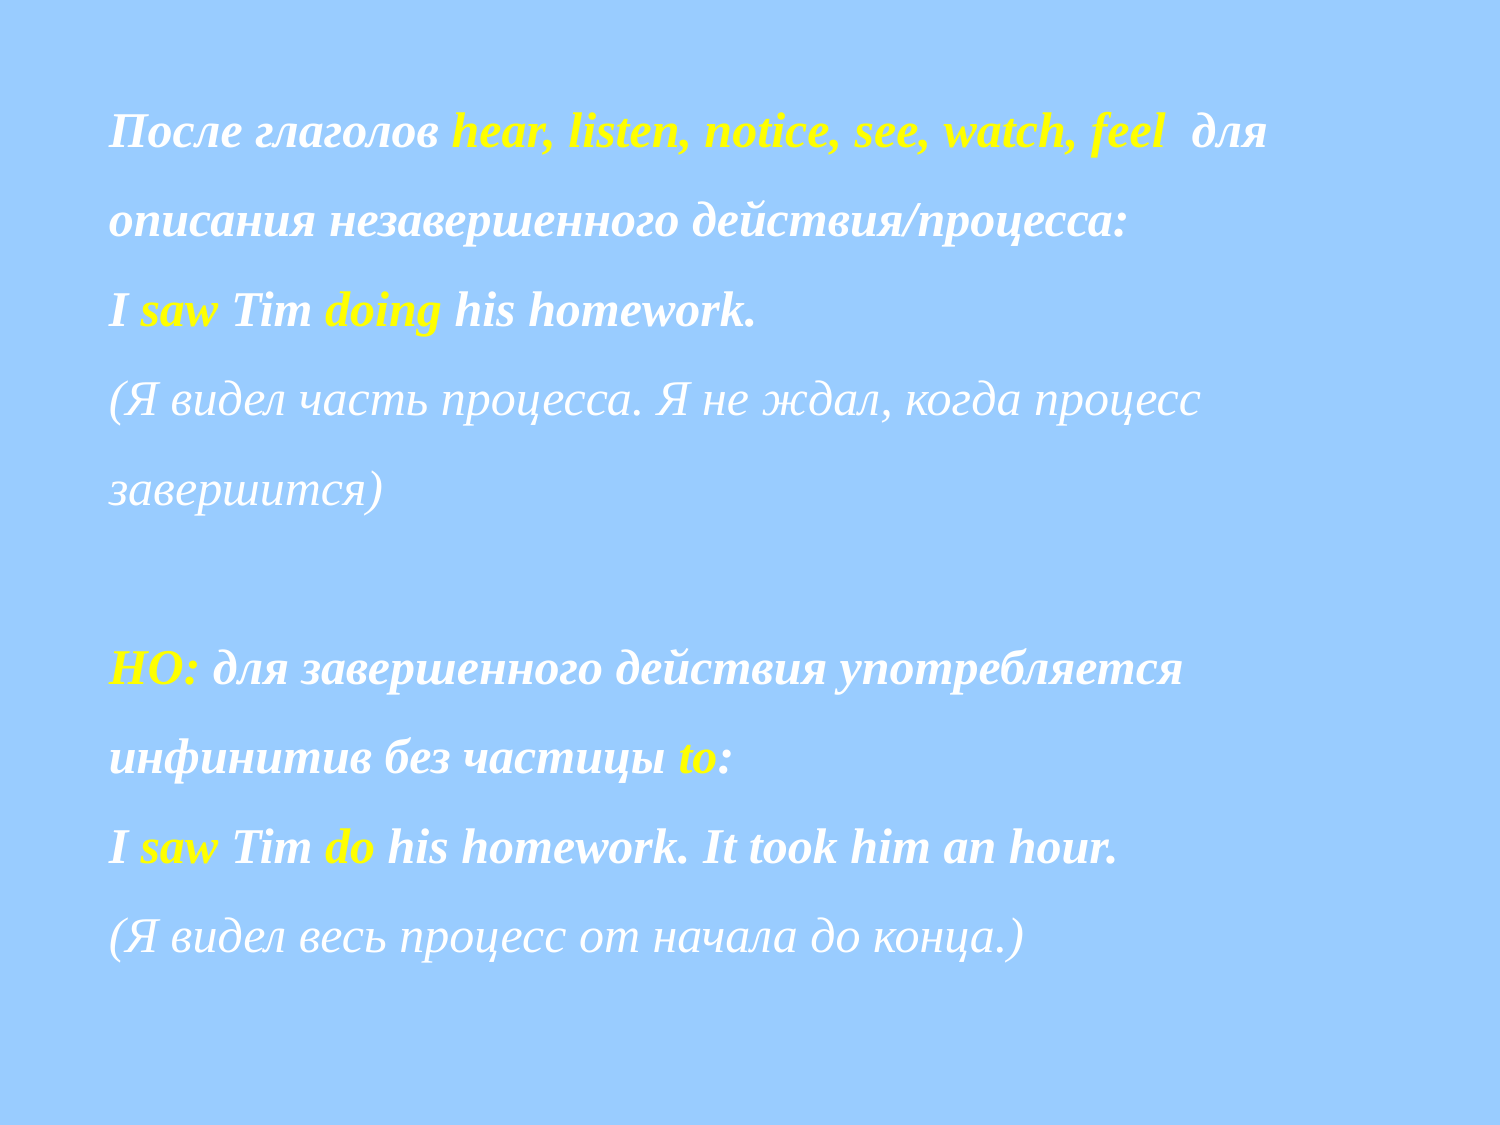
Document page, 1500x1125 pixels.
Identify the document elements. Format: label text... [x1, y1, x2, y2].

list После глаголов hear, listen, notice, see, watch, feel для описания незавершенного действия/процесса: I saw Tim doing his homework. (Я видел часть процесса. Я не ждал, когда процесс завершится) НО: для завершенного действия употребляется инфинитив без частицы to: I saw Tim do his homework. It took him an hour. (Я видел весь процесс от начала до конца.) [93, 82, 1425, 1060]
